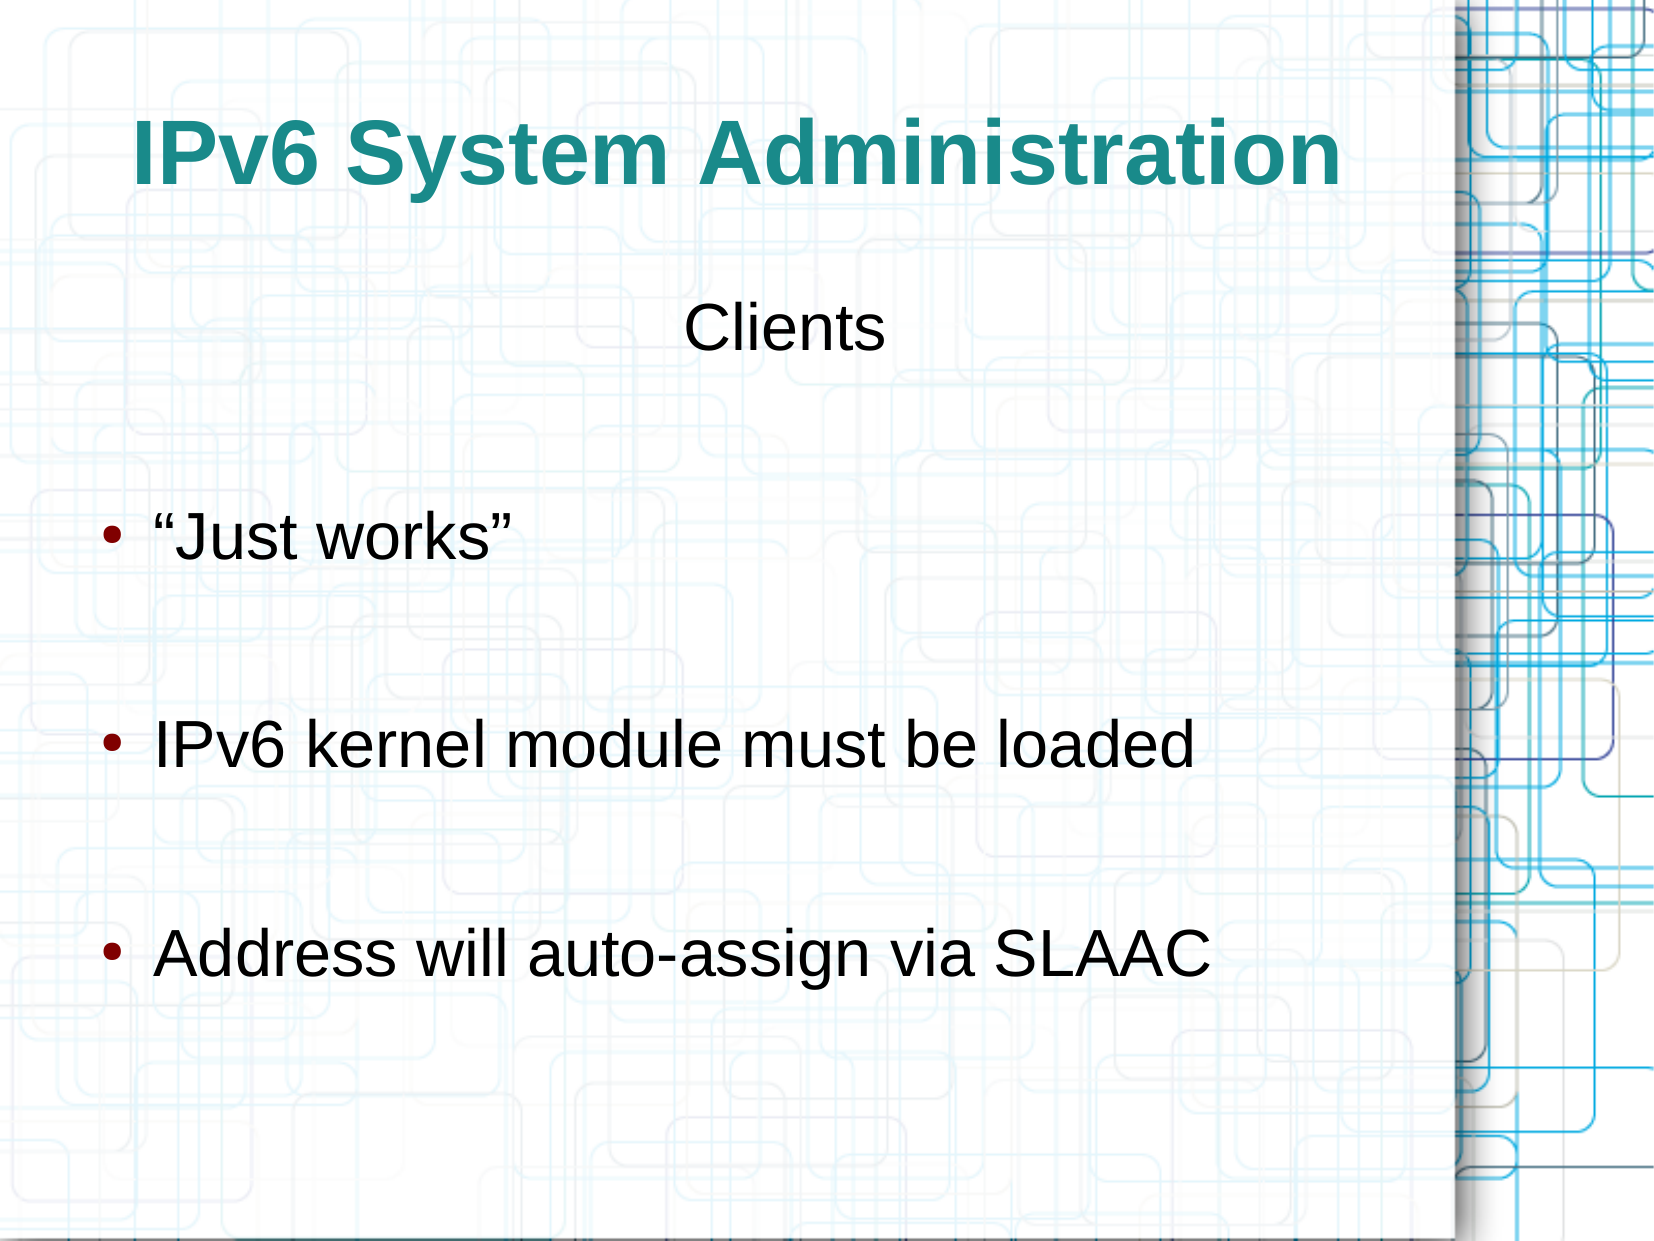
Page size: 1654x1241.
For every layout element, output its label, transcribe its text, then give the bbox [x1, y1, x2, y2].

picture [0, 0, 1654, 1241]
title IPv6 System Administration [59, 49, 1418, 257]
list Clients “Just works” IPv6 kernel module must be loaded Address will auto-assign via SLAAC [82, 290, 1418, 1109]
